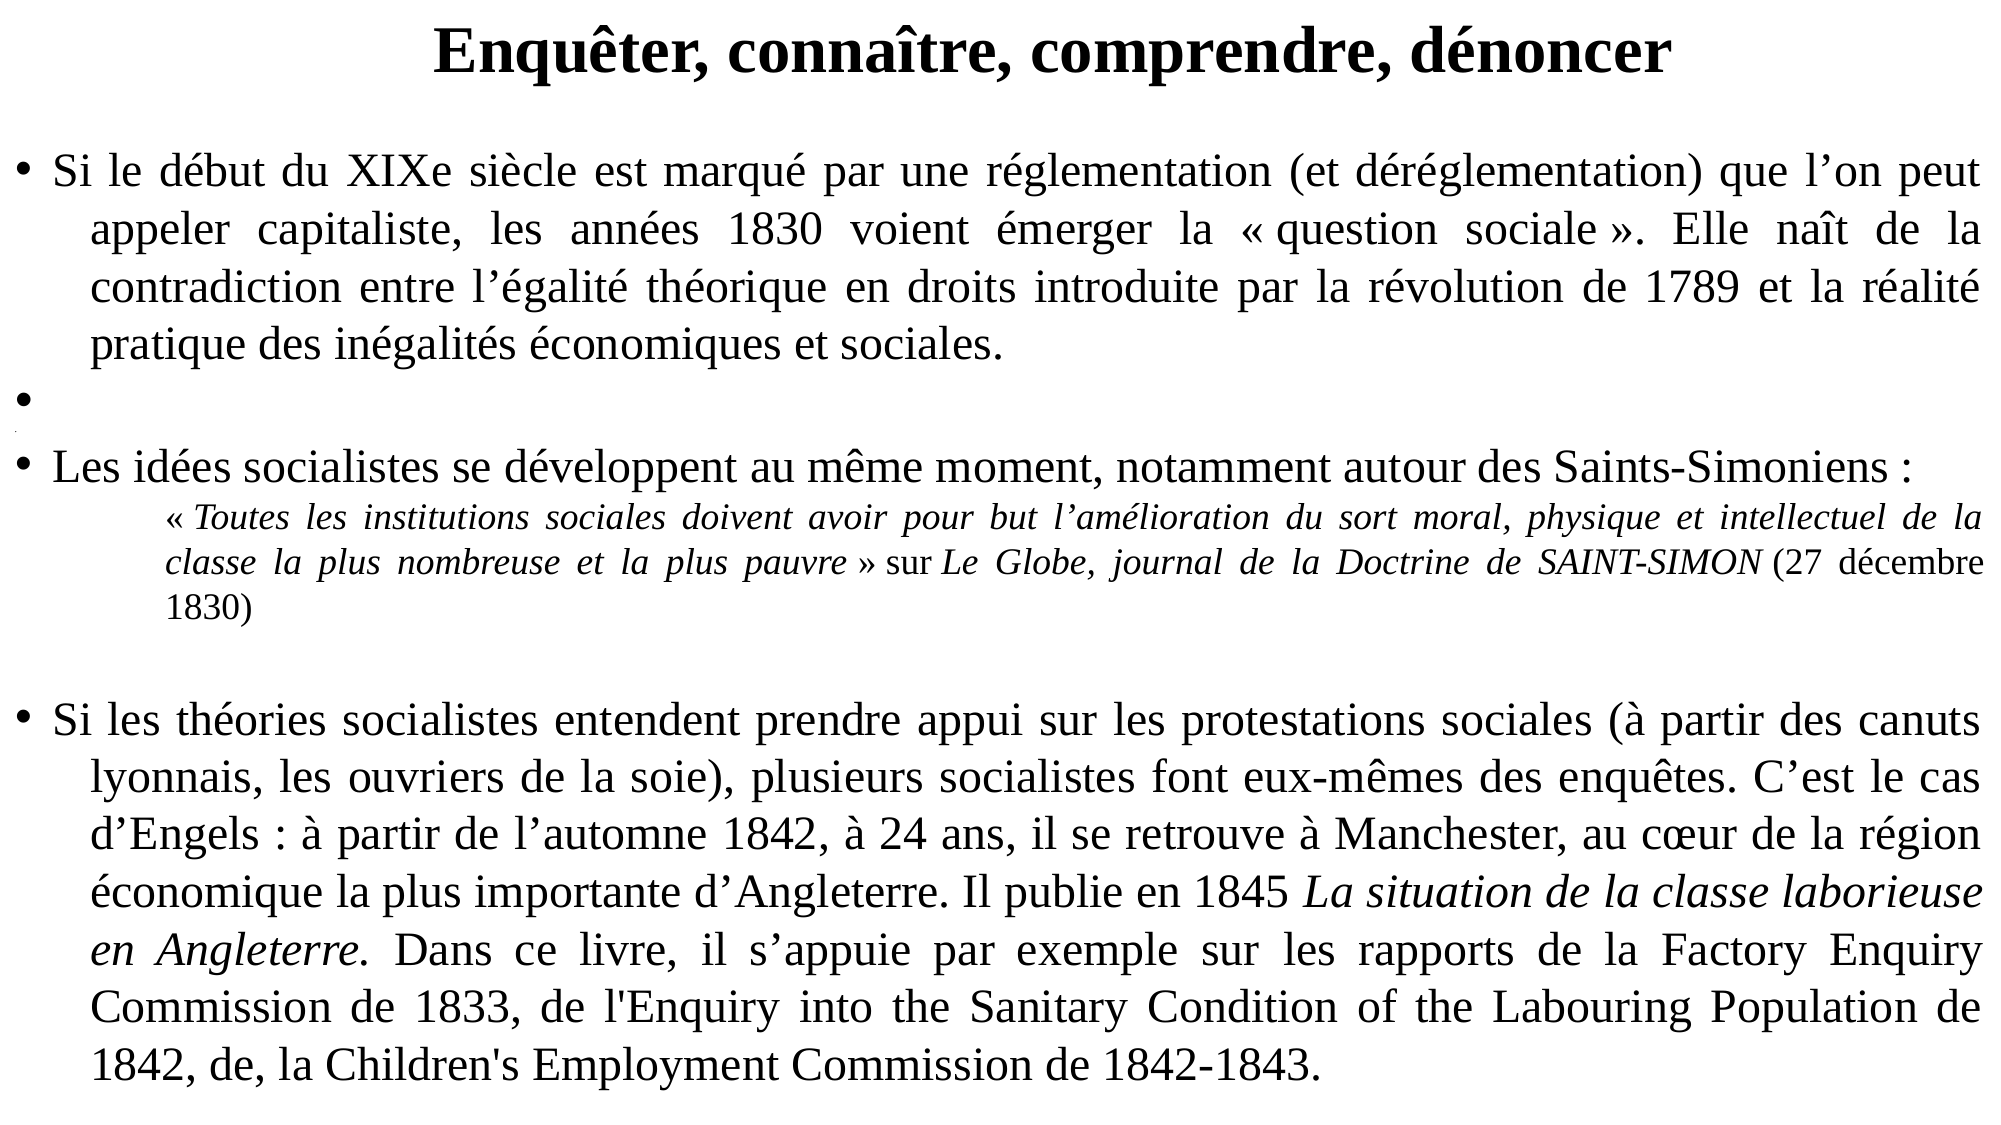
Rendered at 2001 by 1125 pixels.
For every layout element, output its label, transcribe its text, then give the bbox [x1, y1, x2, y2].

title Enquêter, connaître, comprendre, dénoncer [137, 3, 1971, 98]
list Si le début du XIXe siècle est marqué par une réglementation (et déréglementation) que l’on peut appeler capitaliste, les années 1830 voient émerger la « question sociale ». Elle naît de la contradiction entre l’égalité théorique en droits introduite par la révolution de 1789 et la réalité pratique des inégalités économiques et sociales. Les idées socialistes se développent au même moment, notamment autour des Saints-Simoniens : « Toutes les institutions sociales doivent avoir pour but l’amélioration du sort moral, physique et intellectuel de la classe la plus nombreuse et la plus pauvre » sur Le Globe, journal de la Doctrine de SAINT-SIMON (27 décembre 1830) Si les théories socialistes entendent prendre appui sur les protestations sociales (à partir des canuts lyonnais, les ouvriers de la soie), plusieurs socialistes font eux-mêmes des enquêtes. C’est le cas d’Engels : à partir de l’automne 1842, à 24 ans, il se retrouve à Manchester, au cœur de la région économique la plus importante d’Angleterre. Il publie en 1845 La situation de la classe laborieuse en Angleterre. Dans ce livre, il s’appuie par exemple sur les rapports de la Factory Enquiry Commission de 1833, de l'Enquiry into the Sanitary Condition of the Labouring Population de 1842, de, la Children's Employment Commission de 1842-1843. [0, 131, 2000, 1123]
